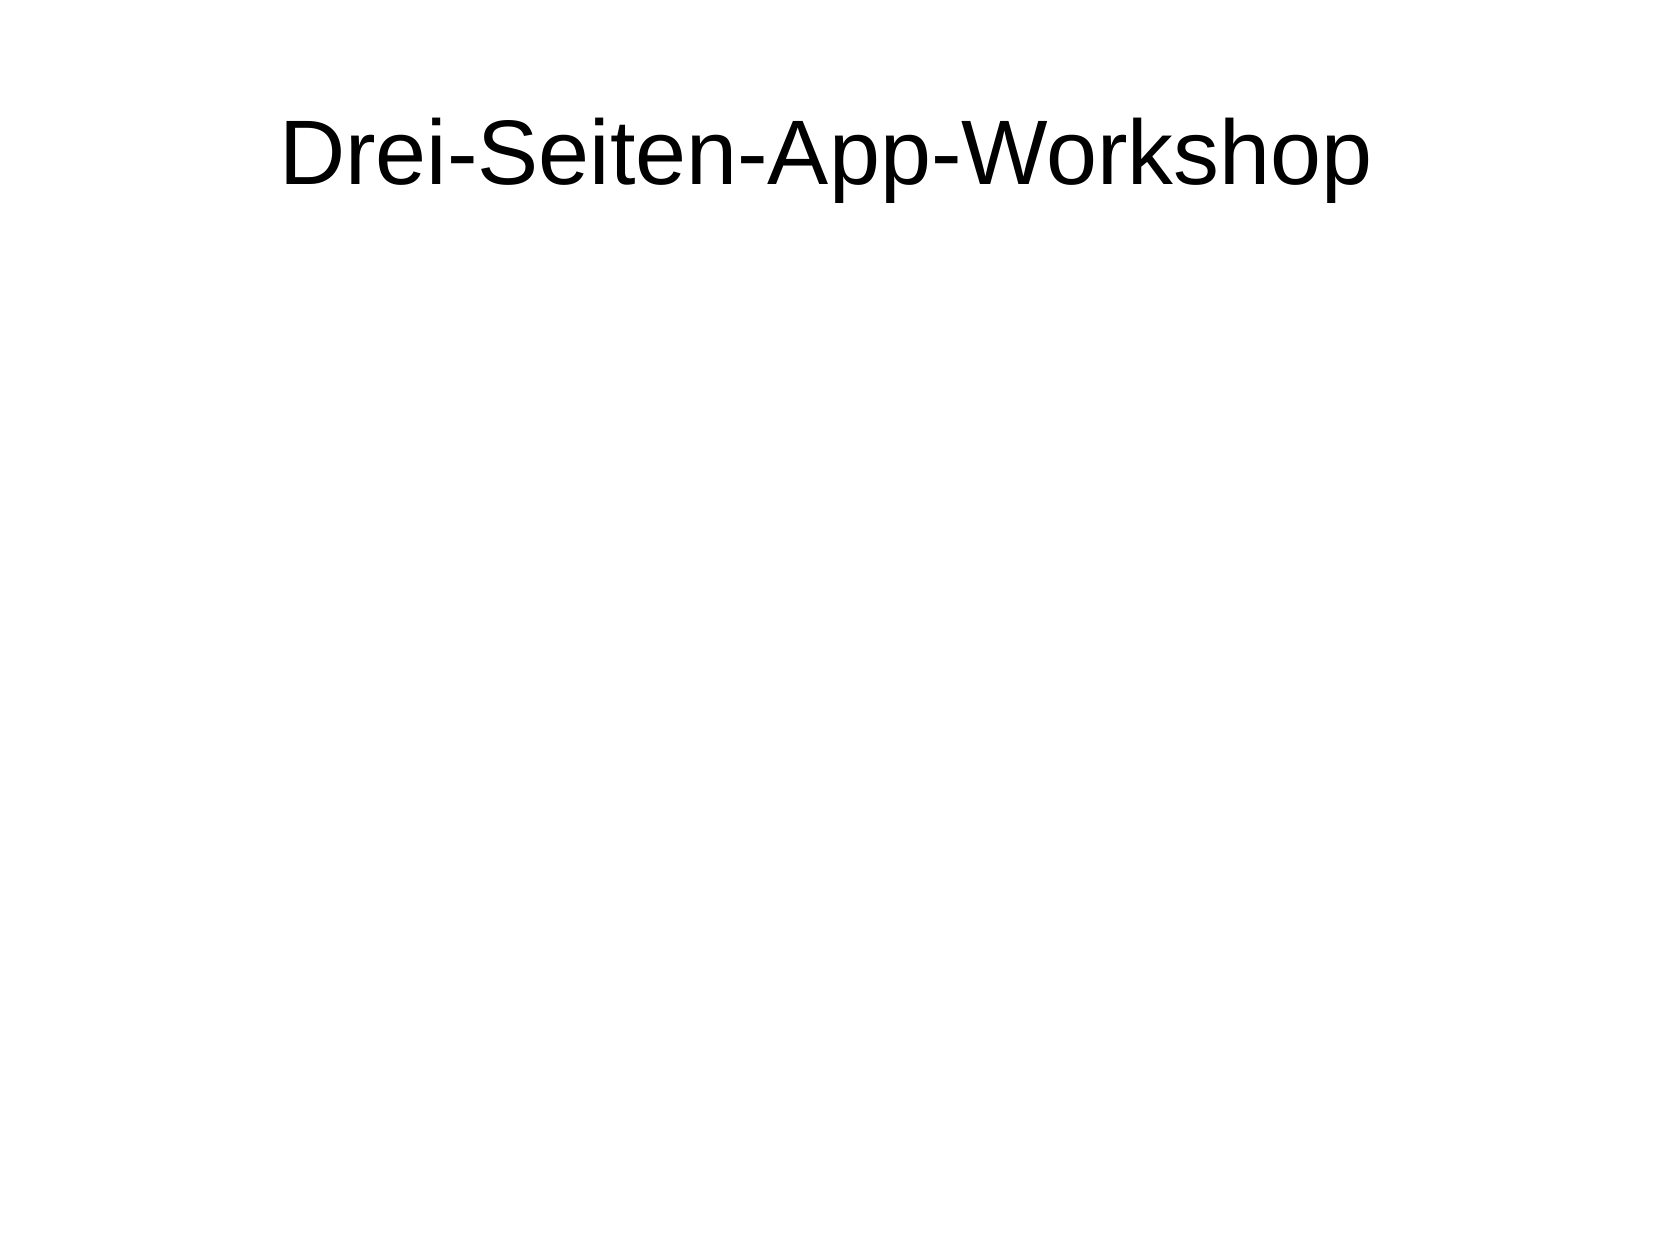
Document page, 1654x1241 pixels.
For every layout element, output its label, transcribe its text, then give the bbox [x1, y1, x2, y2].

title Drei-Seiten-App-Workshop [82, 49, 1571, 257]
